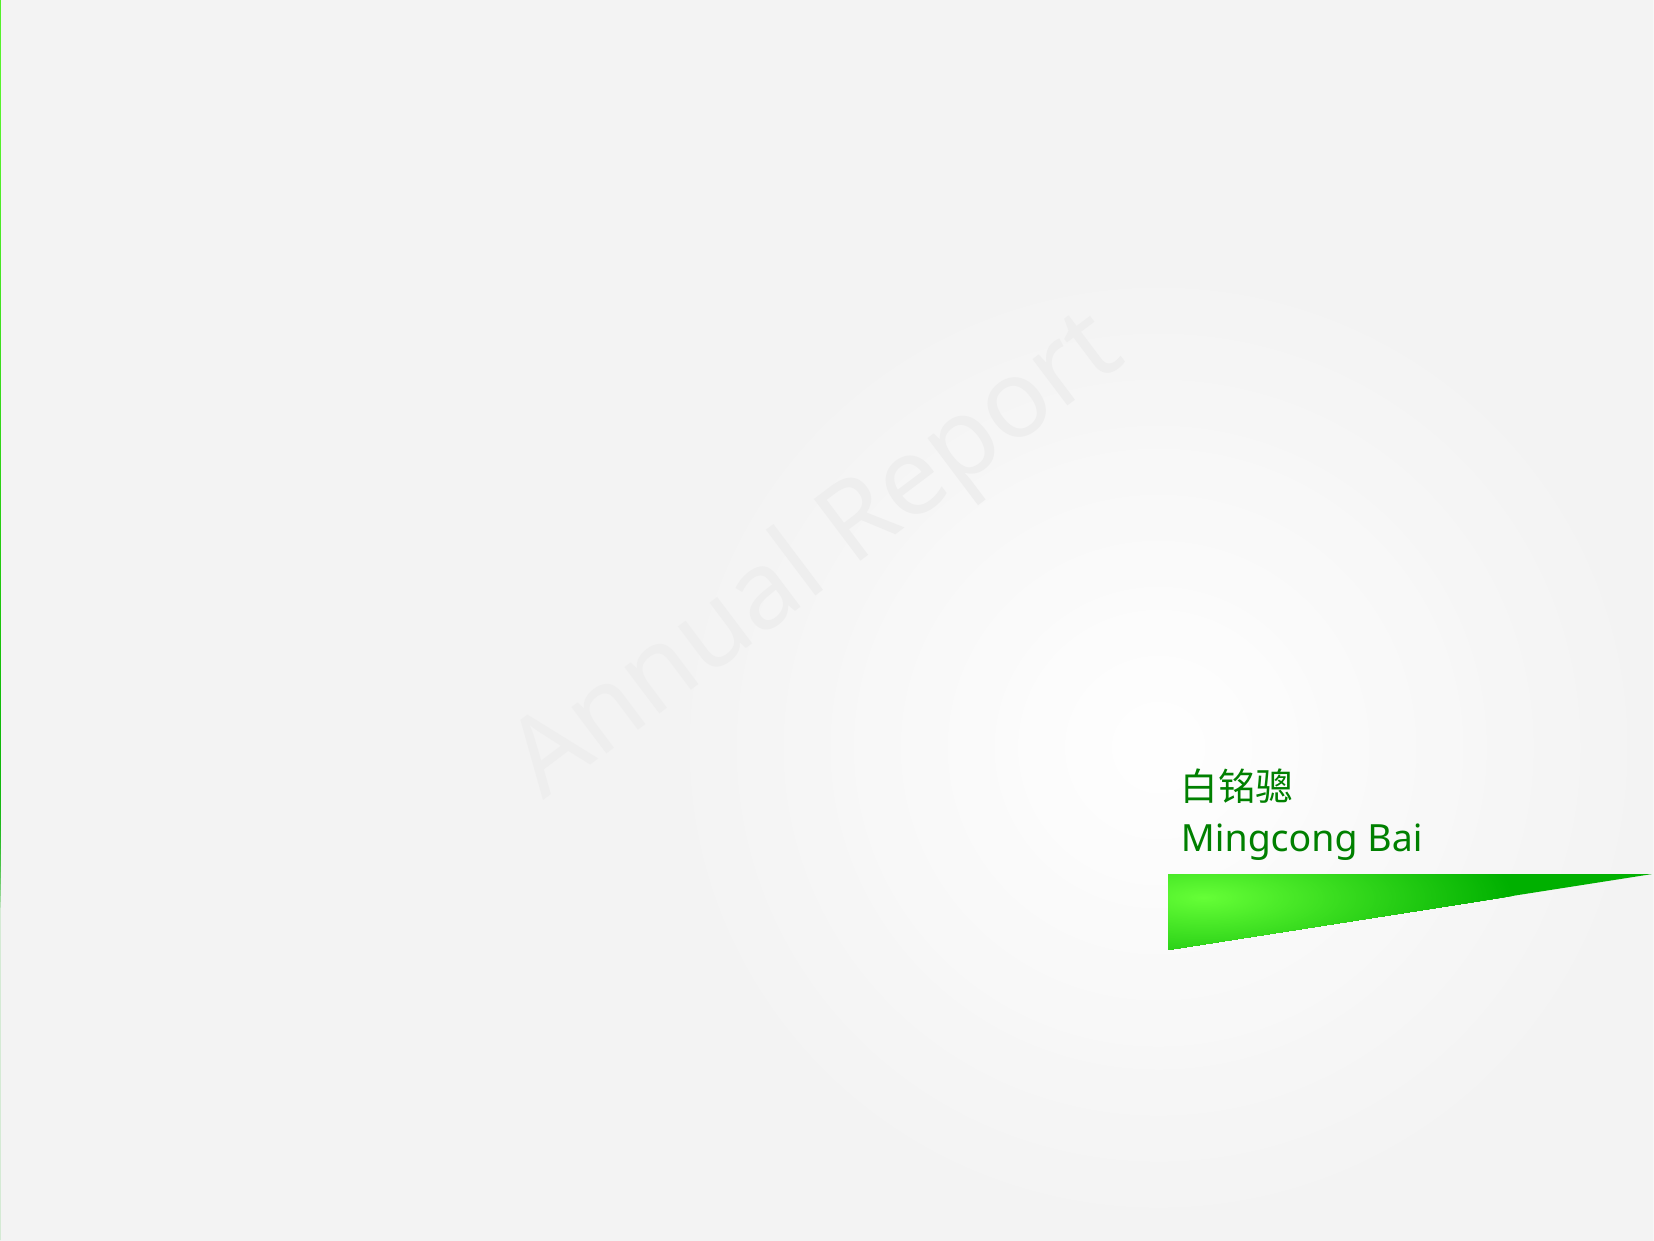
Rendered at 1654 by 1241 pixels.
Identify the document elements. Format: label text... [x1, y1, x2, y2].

text_box 白铭骢 Mingcong Bai [1165, 749, 1442, 872]
title Annual Report [293, 110, 1329, 985]
